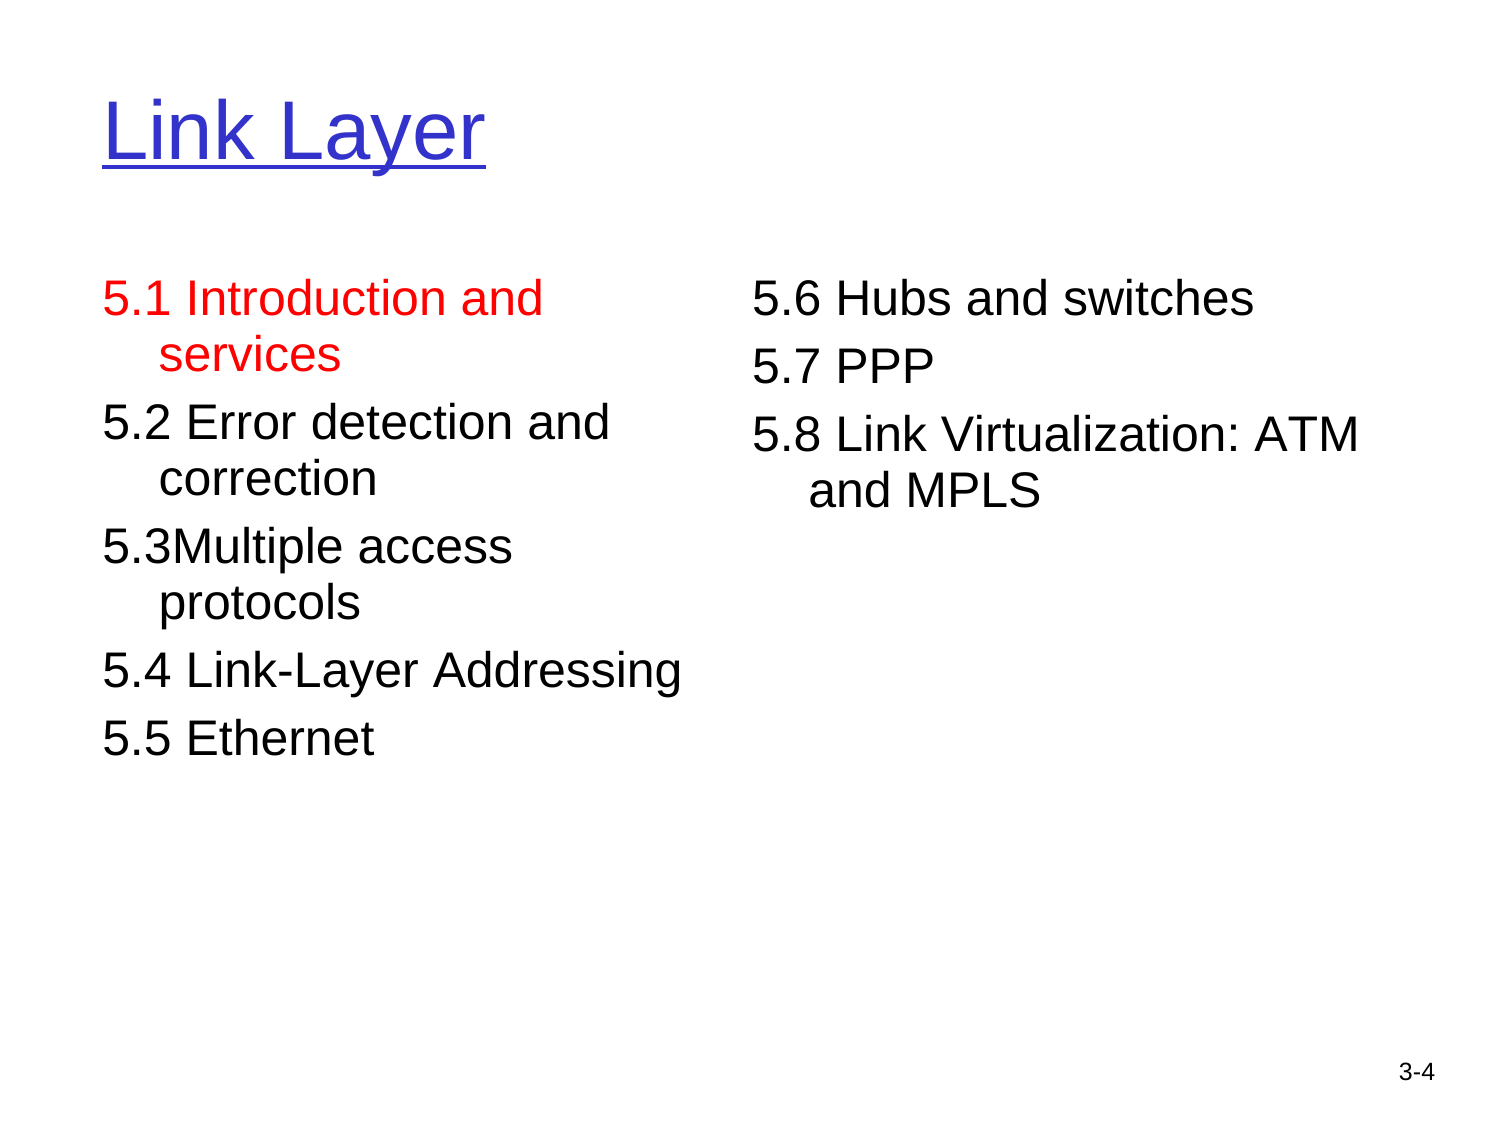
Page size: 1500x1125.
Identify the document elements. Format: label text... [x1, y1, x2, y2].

title Link Layer [87, 37, 1363, 225]
list 5.1 Introduction and services 5.2 Error detection and correction 5.3Multiple access protocols 5.4 Link-Layer Addressing 5.5 Ethernet [87, 262, 713, 1026]
list 5.6 Hubs and switches 5.7 PPP 5.8 Link Virtualization: ATM and MPLS [737, 262, 1403, 1026]
